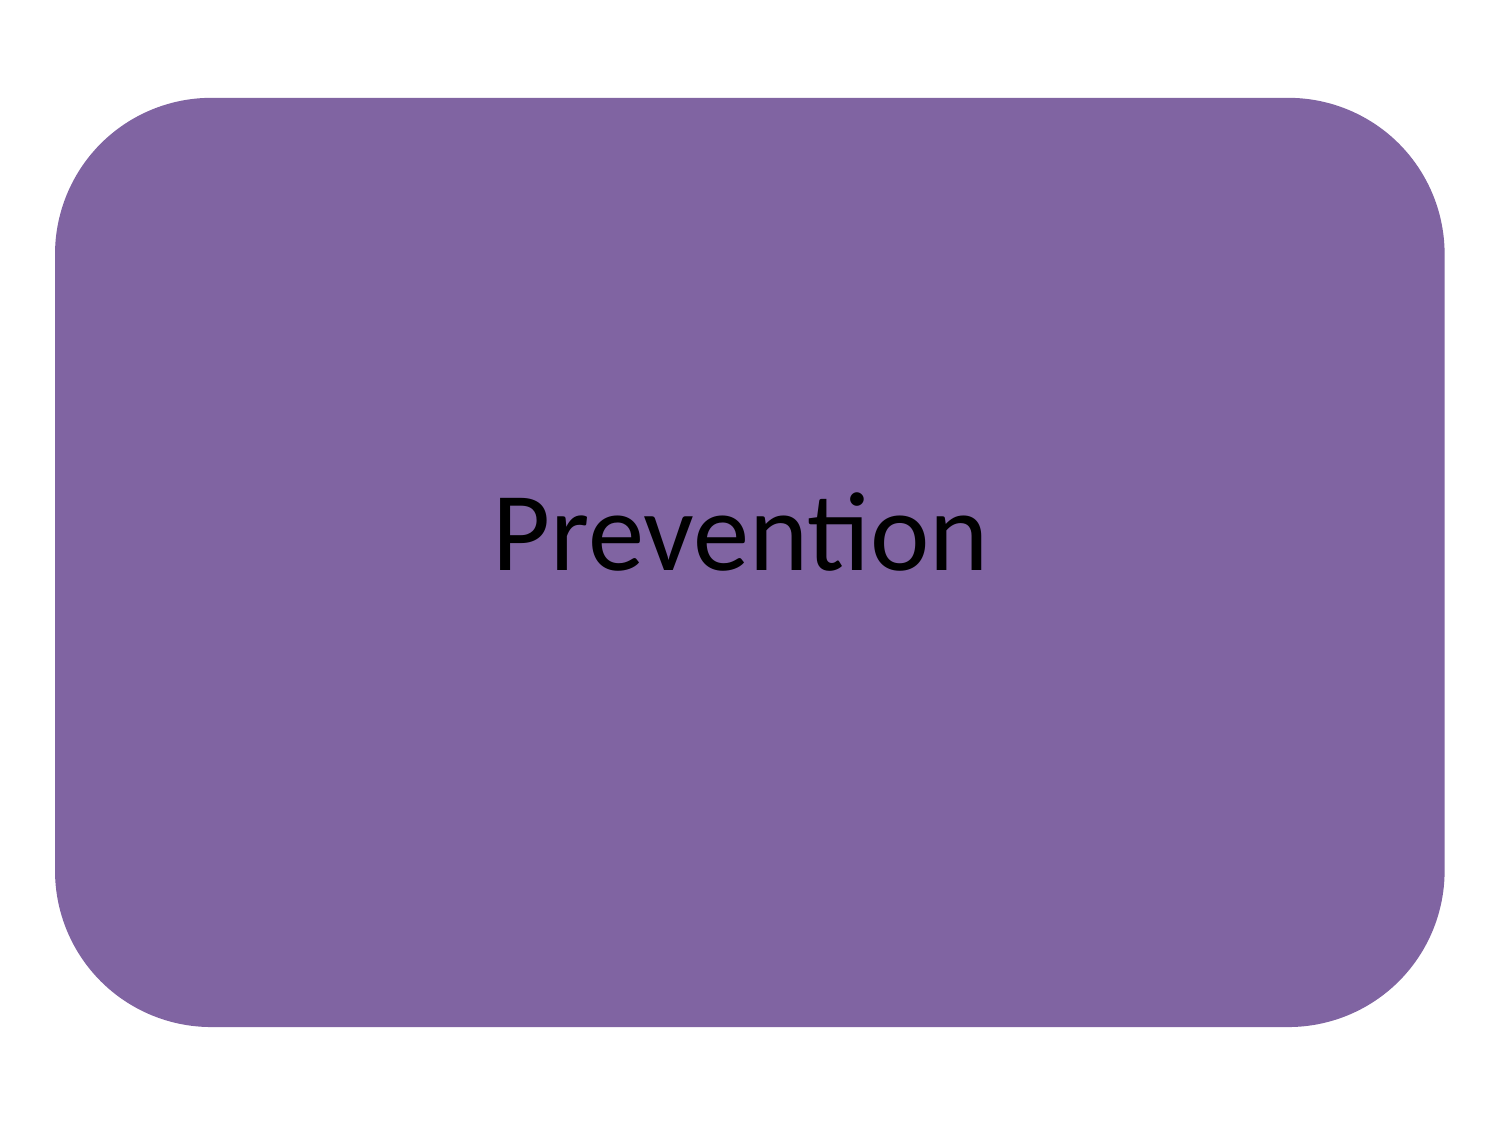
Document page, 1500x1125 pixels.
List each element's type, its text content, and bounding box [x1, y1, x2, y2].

text_box [57, 99, 1443, 1025]
list Prevention [240, 466, 1260, 604]
